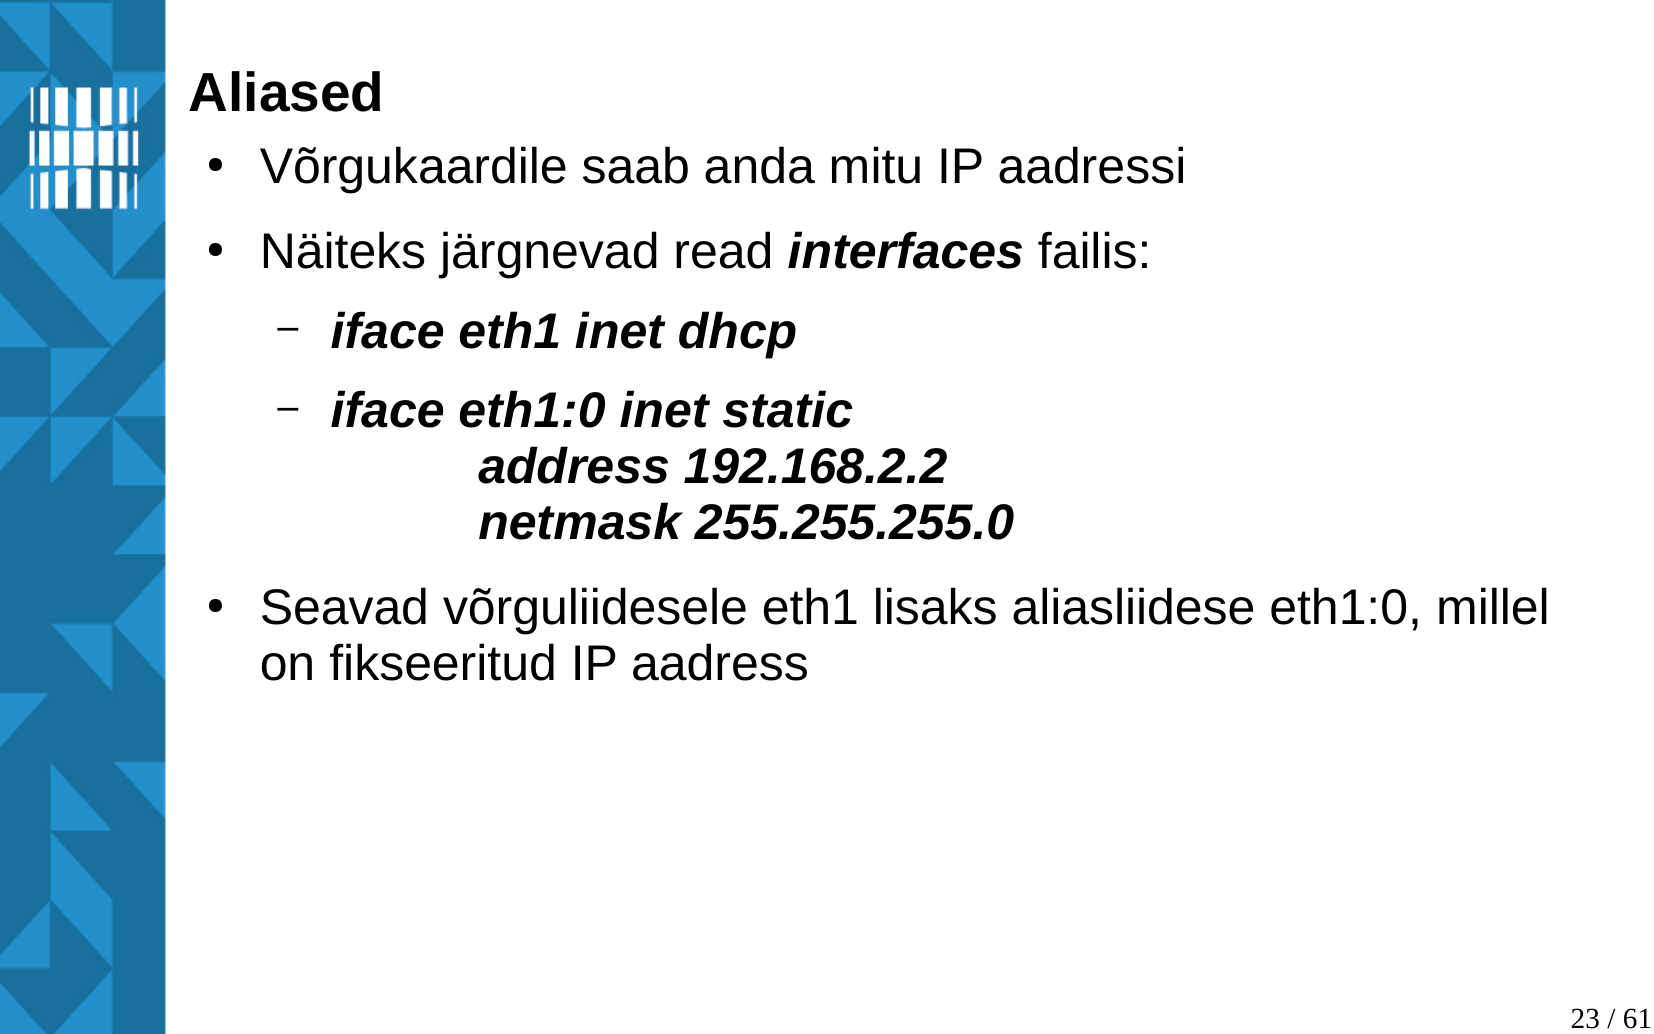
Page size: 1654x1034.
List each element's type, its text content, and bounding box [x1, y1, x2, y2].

title Aliased [188, 5, 1573, 138]
list Võrgukaardile saab anda mitu IP aadressi Näiteks järgnevad read interfaces failis: iface eth1 inet dhcp iface eth1:0 inet static address 192.168.2.2 netmask 255.255.255.0 Seavad võrguliidesele eth1 lisaks aliasliidese eth1:0, millel on fikseeritud IP aadress [188, 138, 1595, 857]
